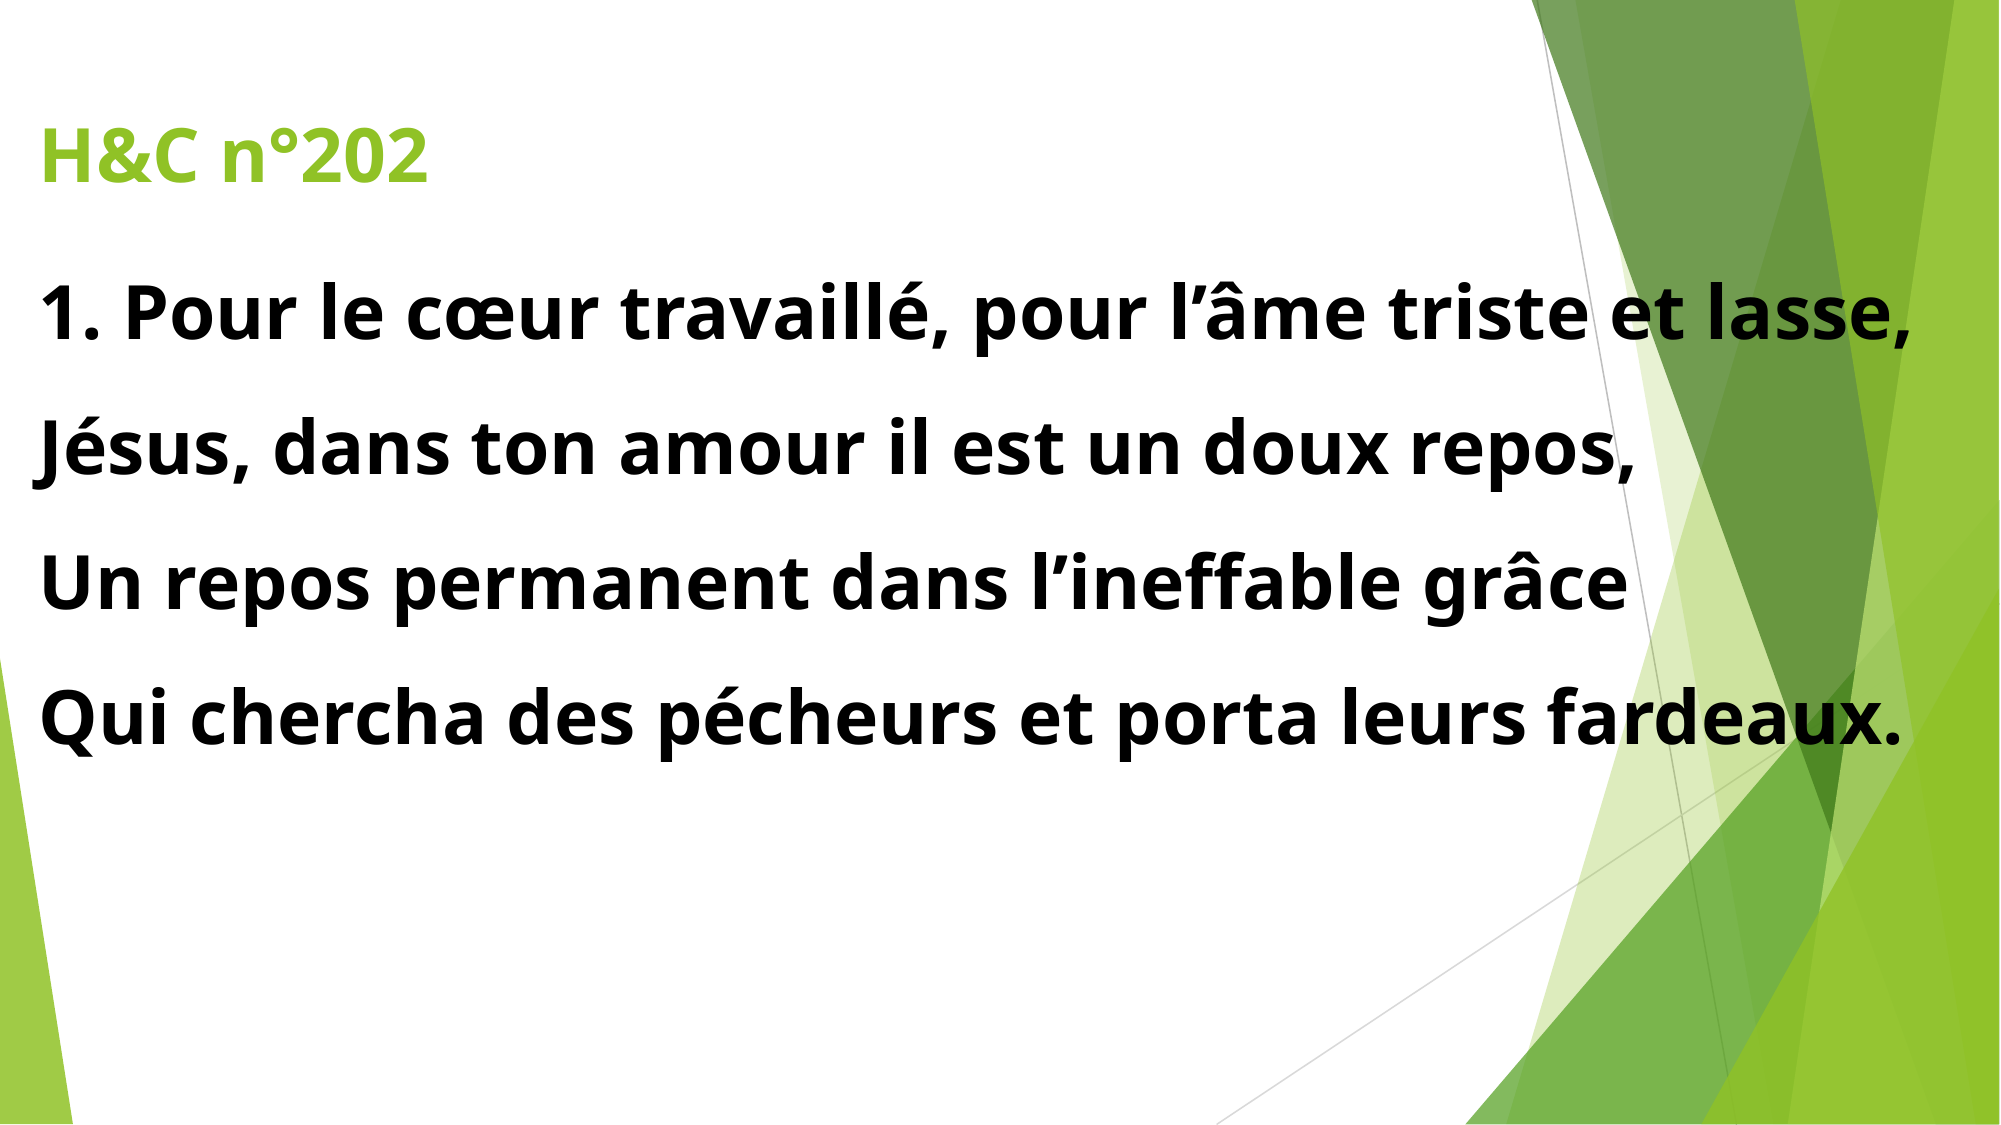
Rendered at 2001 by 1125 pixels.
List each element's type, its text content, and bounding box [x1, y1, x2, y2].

text_box 1. Pour le cœur travaillé, pour l’âme triste et lasse, Jésus, dans ton amour il est un doux repos, Un repos permanent dans l’ineffable grâce Qui chercha des pécheurs et porta leurs fardeaux. [23, 212, 2001, 1074]
text_box H&C n°202 [23, 99, 1522, 212]
